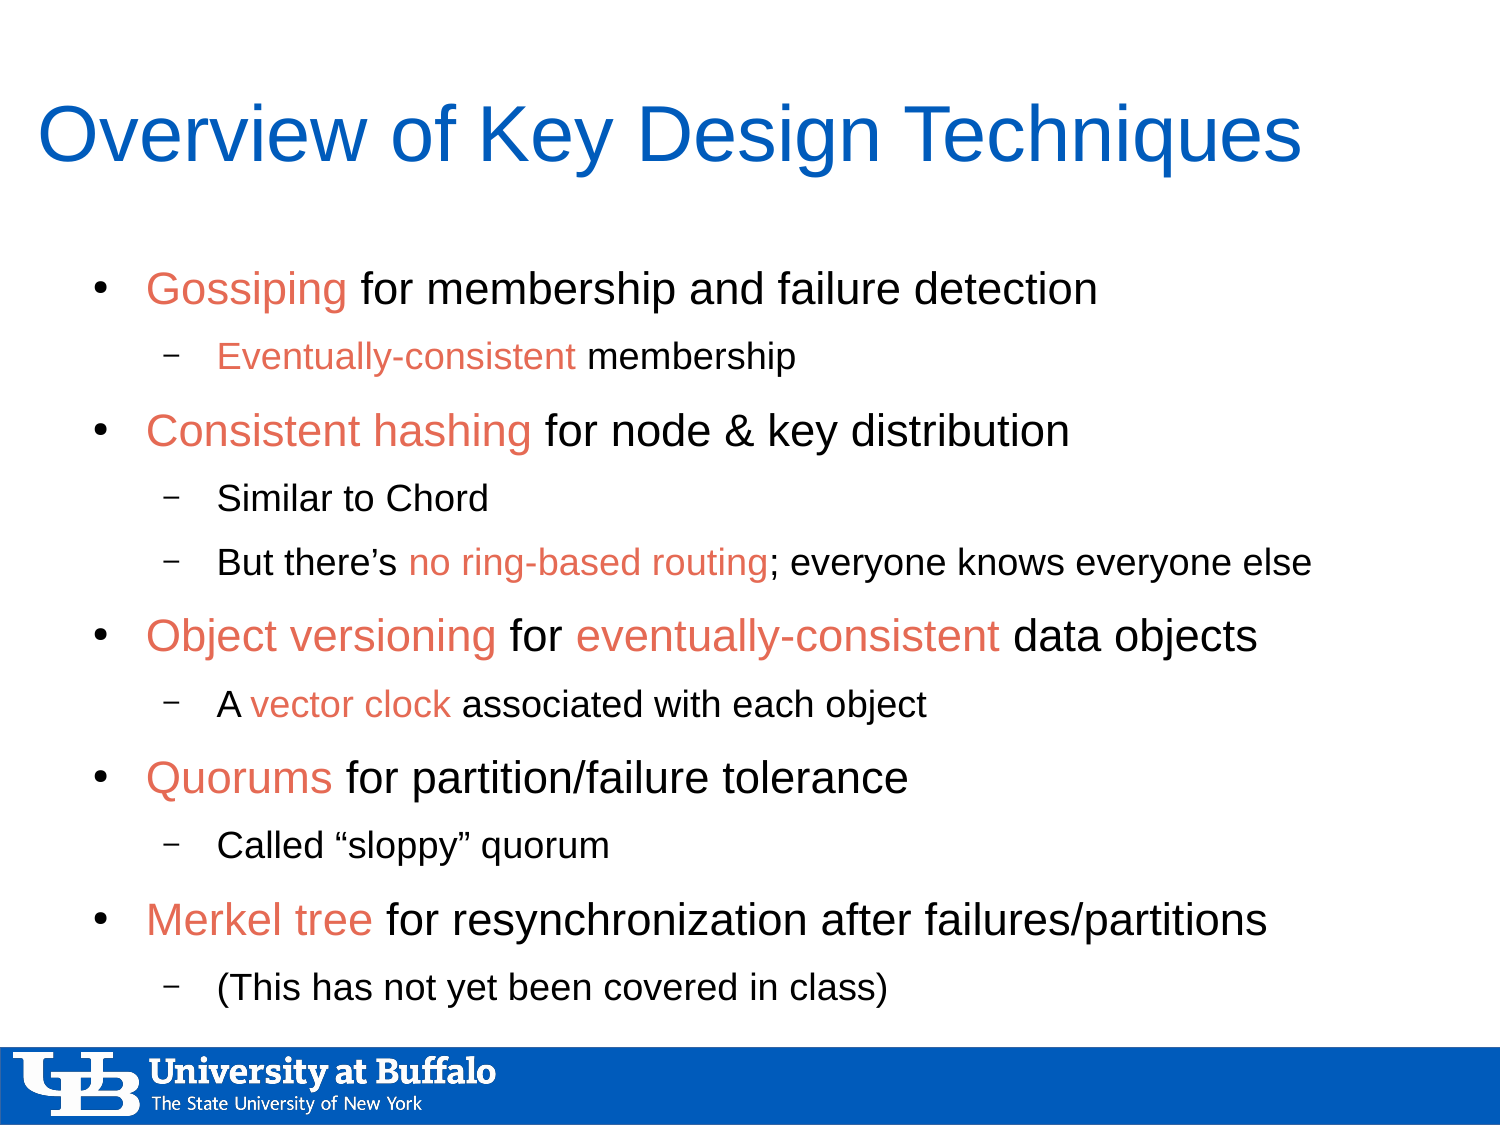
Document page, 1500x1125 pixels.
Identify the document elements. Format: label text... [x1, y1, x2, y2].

title Overview of Key Design Techniques [37, 40, 1388, 228]
list Gossiping for membership and failure detection Eventually-consistent membership Consistent hashing for node & key distribution Similar to Chord But there’s no ring-based routing; everyone knows everyone else Object versioning for eventually-consistent data objects A vector clock associated with each object Quorums for partition/failure tolerance Called “sloppy” quorum Merkel tree for resynchronization after failures/partitions (This has not yet been covered in class) [75, 263, 1425, 916]
picture [13, 1052, 496, 1116]
